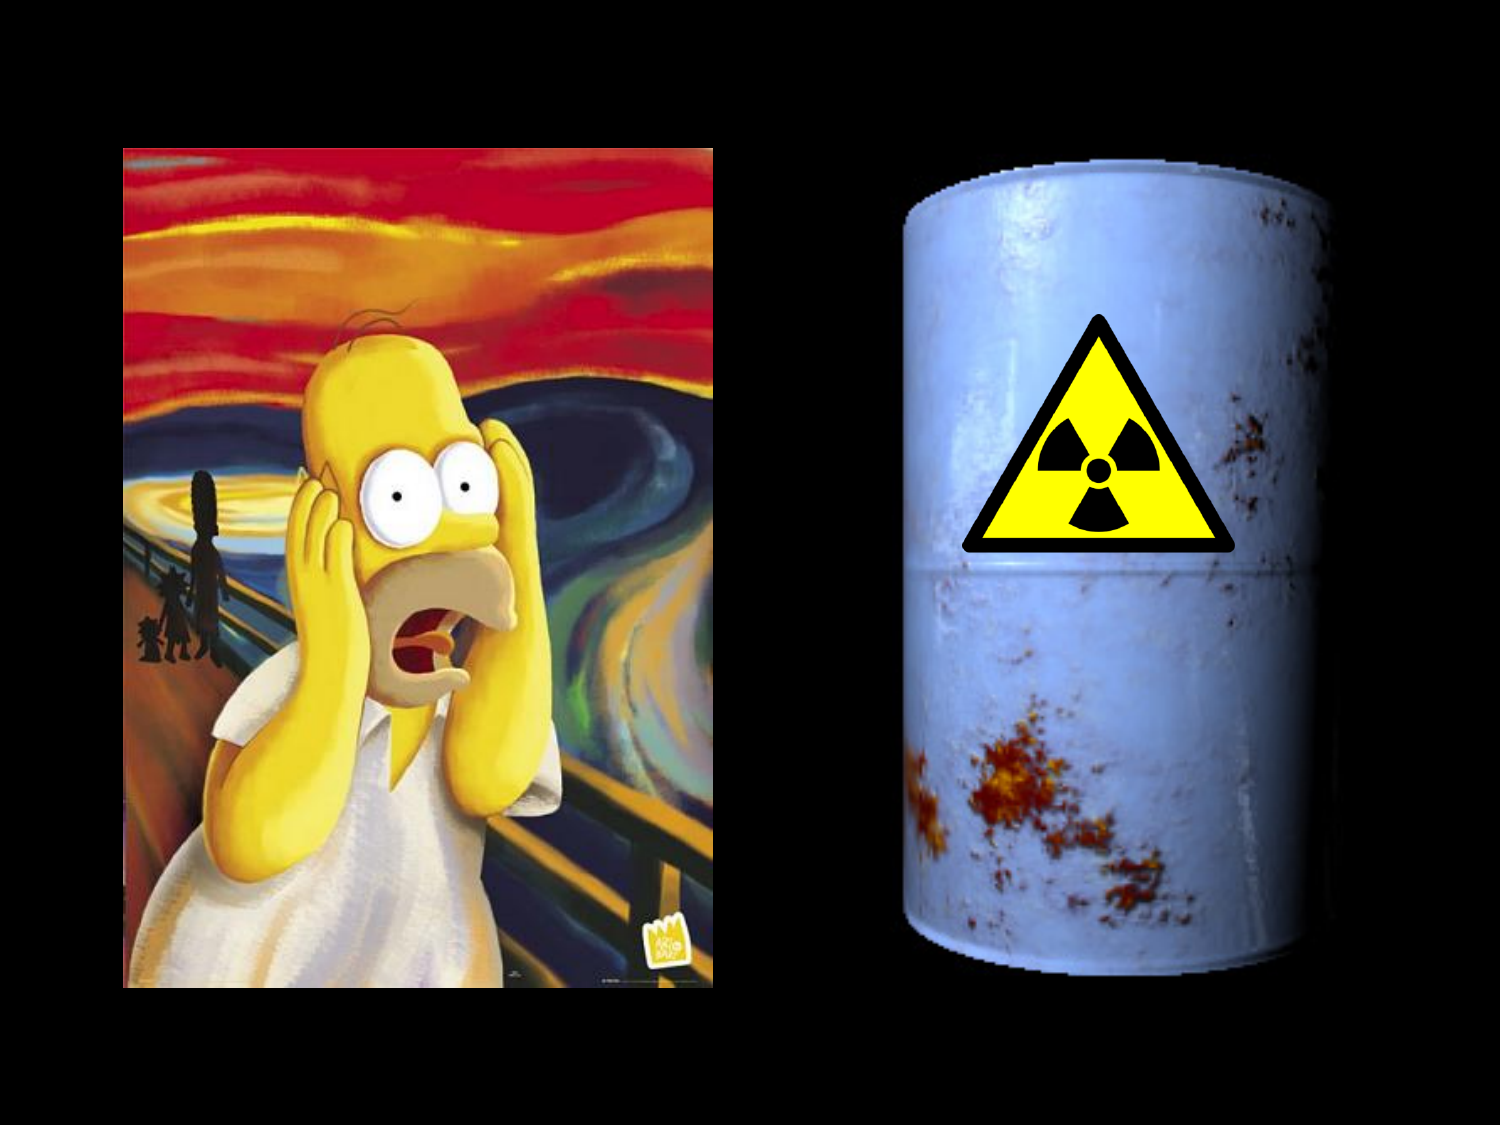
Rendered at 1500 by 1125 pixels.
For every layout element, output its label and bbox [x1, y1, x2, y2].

picture [123, 90, 1500, 1036]
